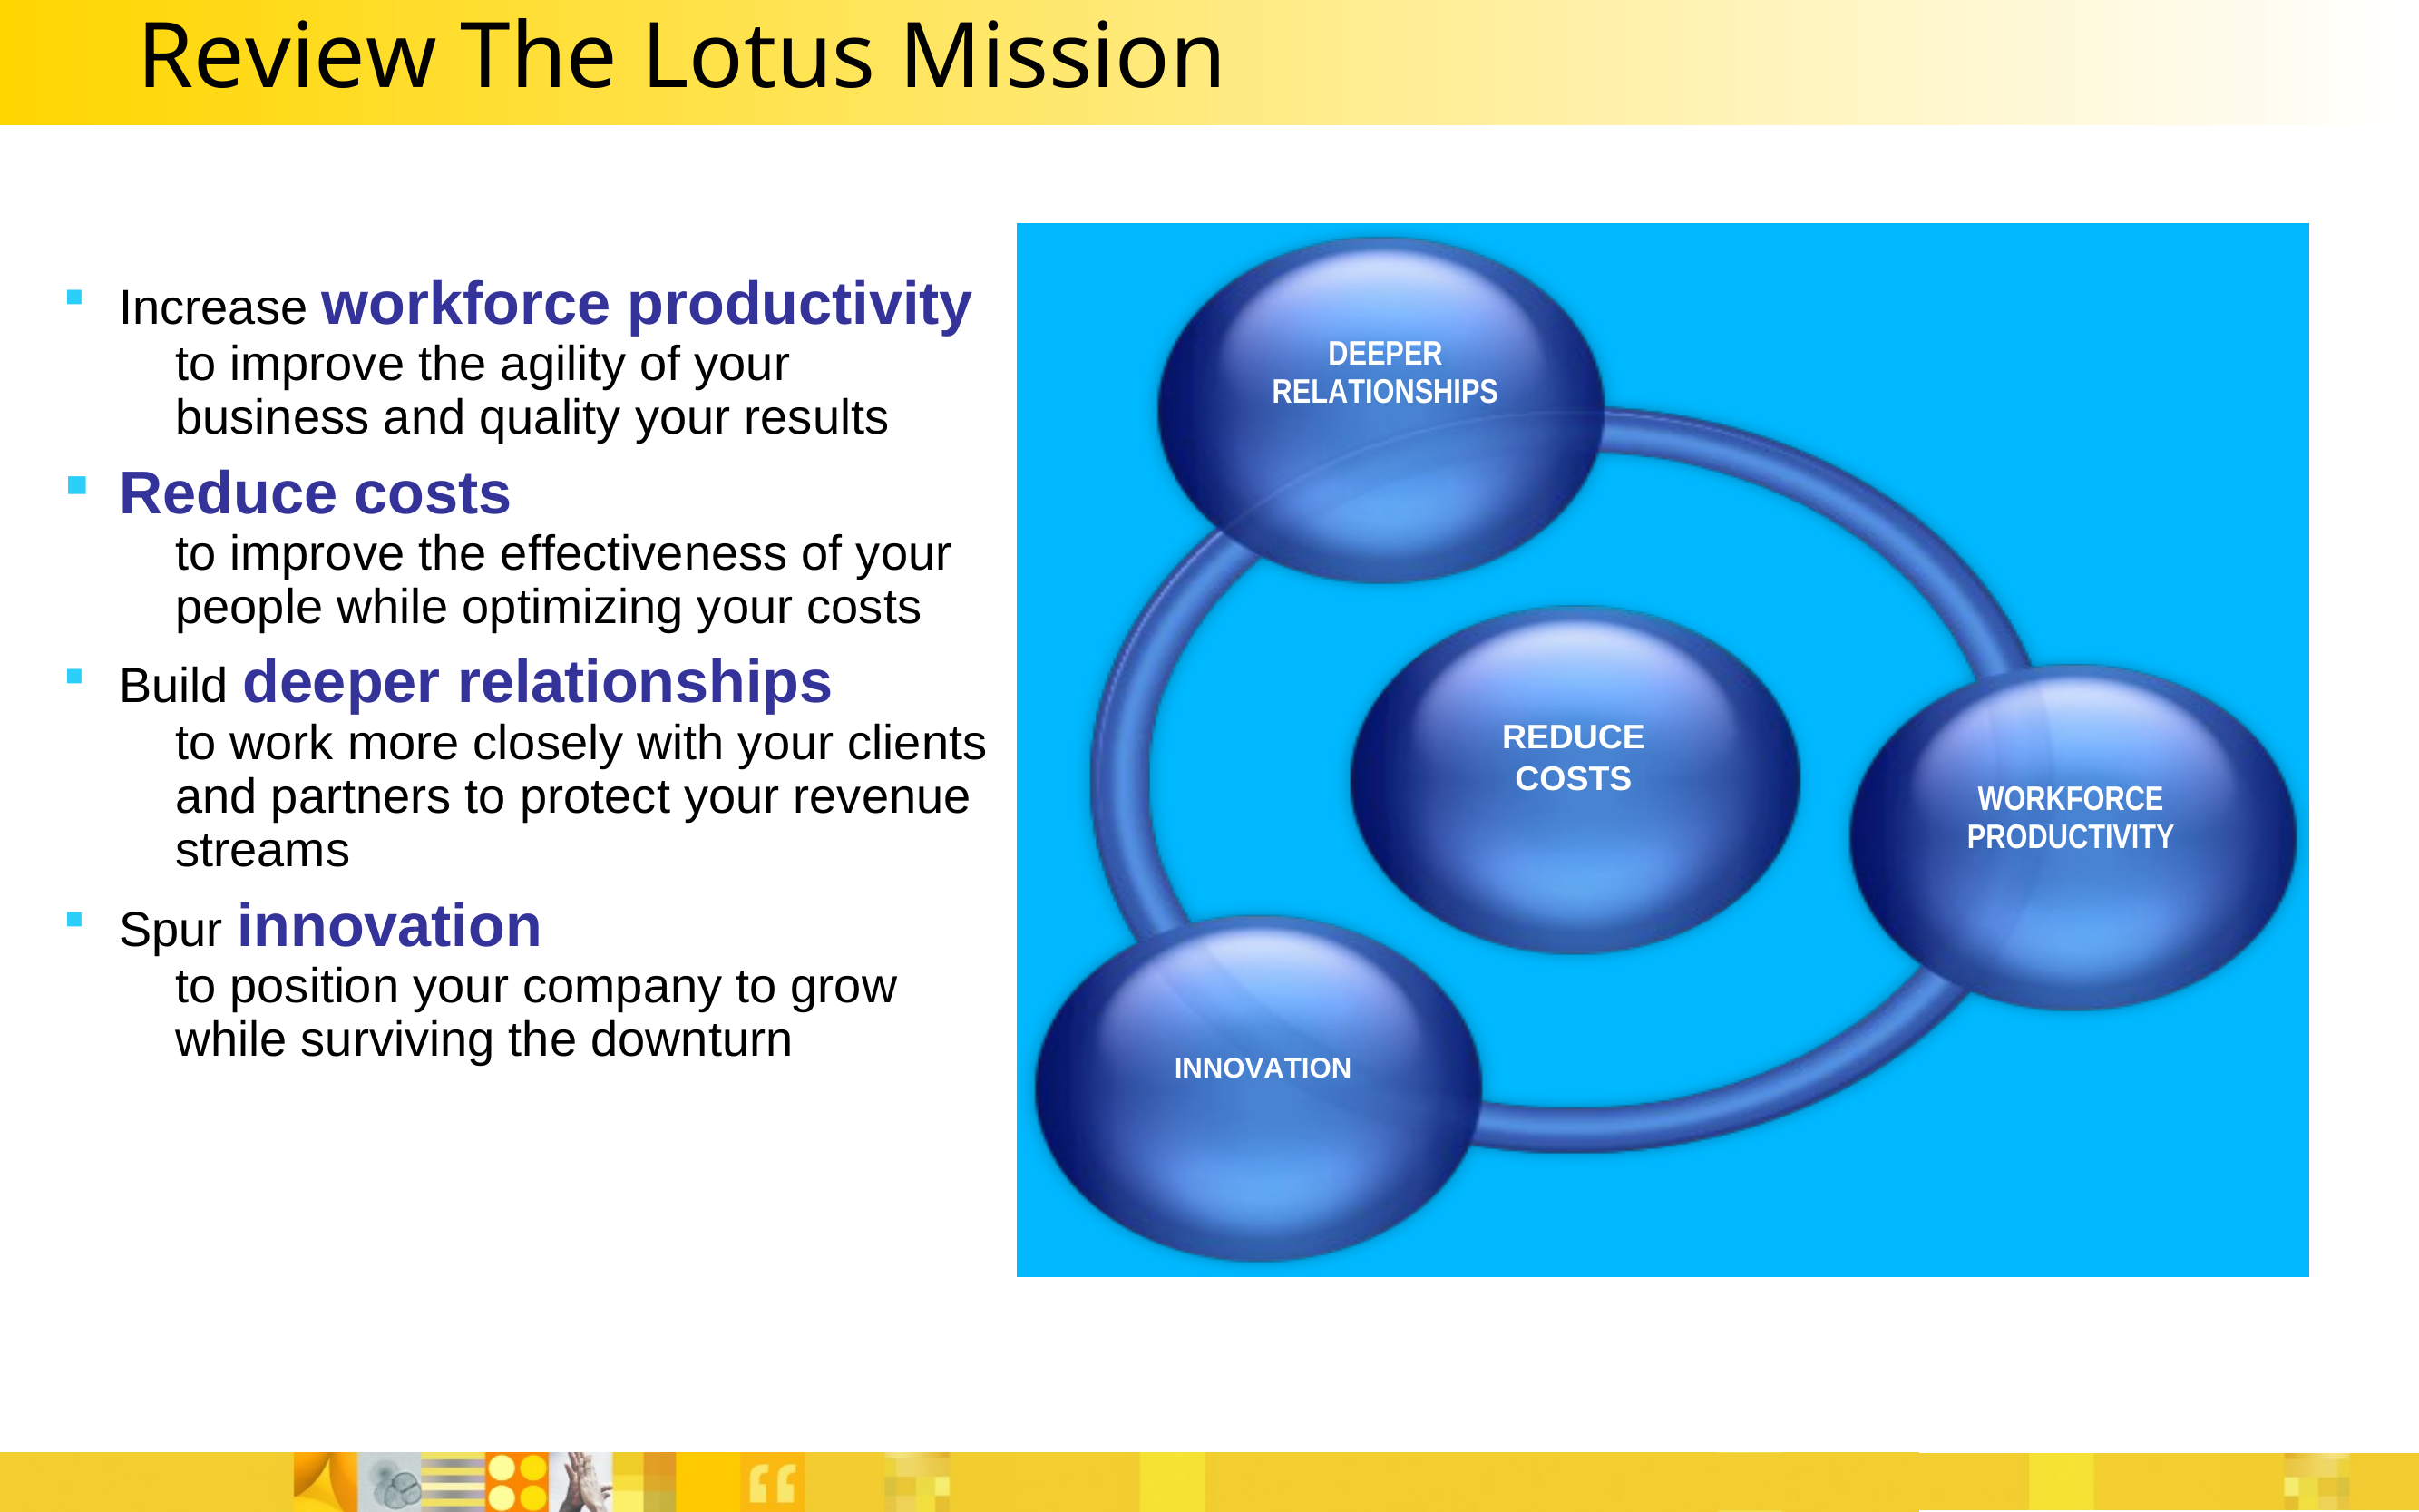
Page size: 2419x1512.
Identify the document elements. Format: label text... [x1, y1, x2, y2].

picture [0, 1452, 2419, 1512]
title Review The Lotus Mission [137, 2, 2315, 127]
text_box [0, 0, 2419, 125]
text_box REDUCE COSTS [1478, 707, 1669, 810]
text_box DEEPER RELATIONSHIPS [1249, 323, 1522, 423]
text_box Increase workforce productivity to improve the agility of your business and quality your results Reduce costs to improve the effectiveness of your people while optimizing your costs Build deeper relationships to work more closely with your clients and partners to protect your revenue streams Spur innovation to position your company to grow while surviving the downturn [40, 259, 1016, 1266]
text_box INNOVATION [1151, 1042, 1375, 1097]
picture [1036, 238, 2296, 1261]
text_box WORKFORCE PRODUCTIVITY [1944, 768, 2198, 868]
